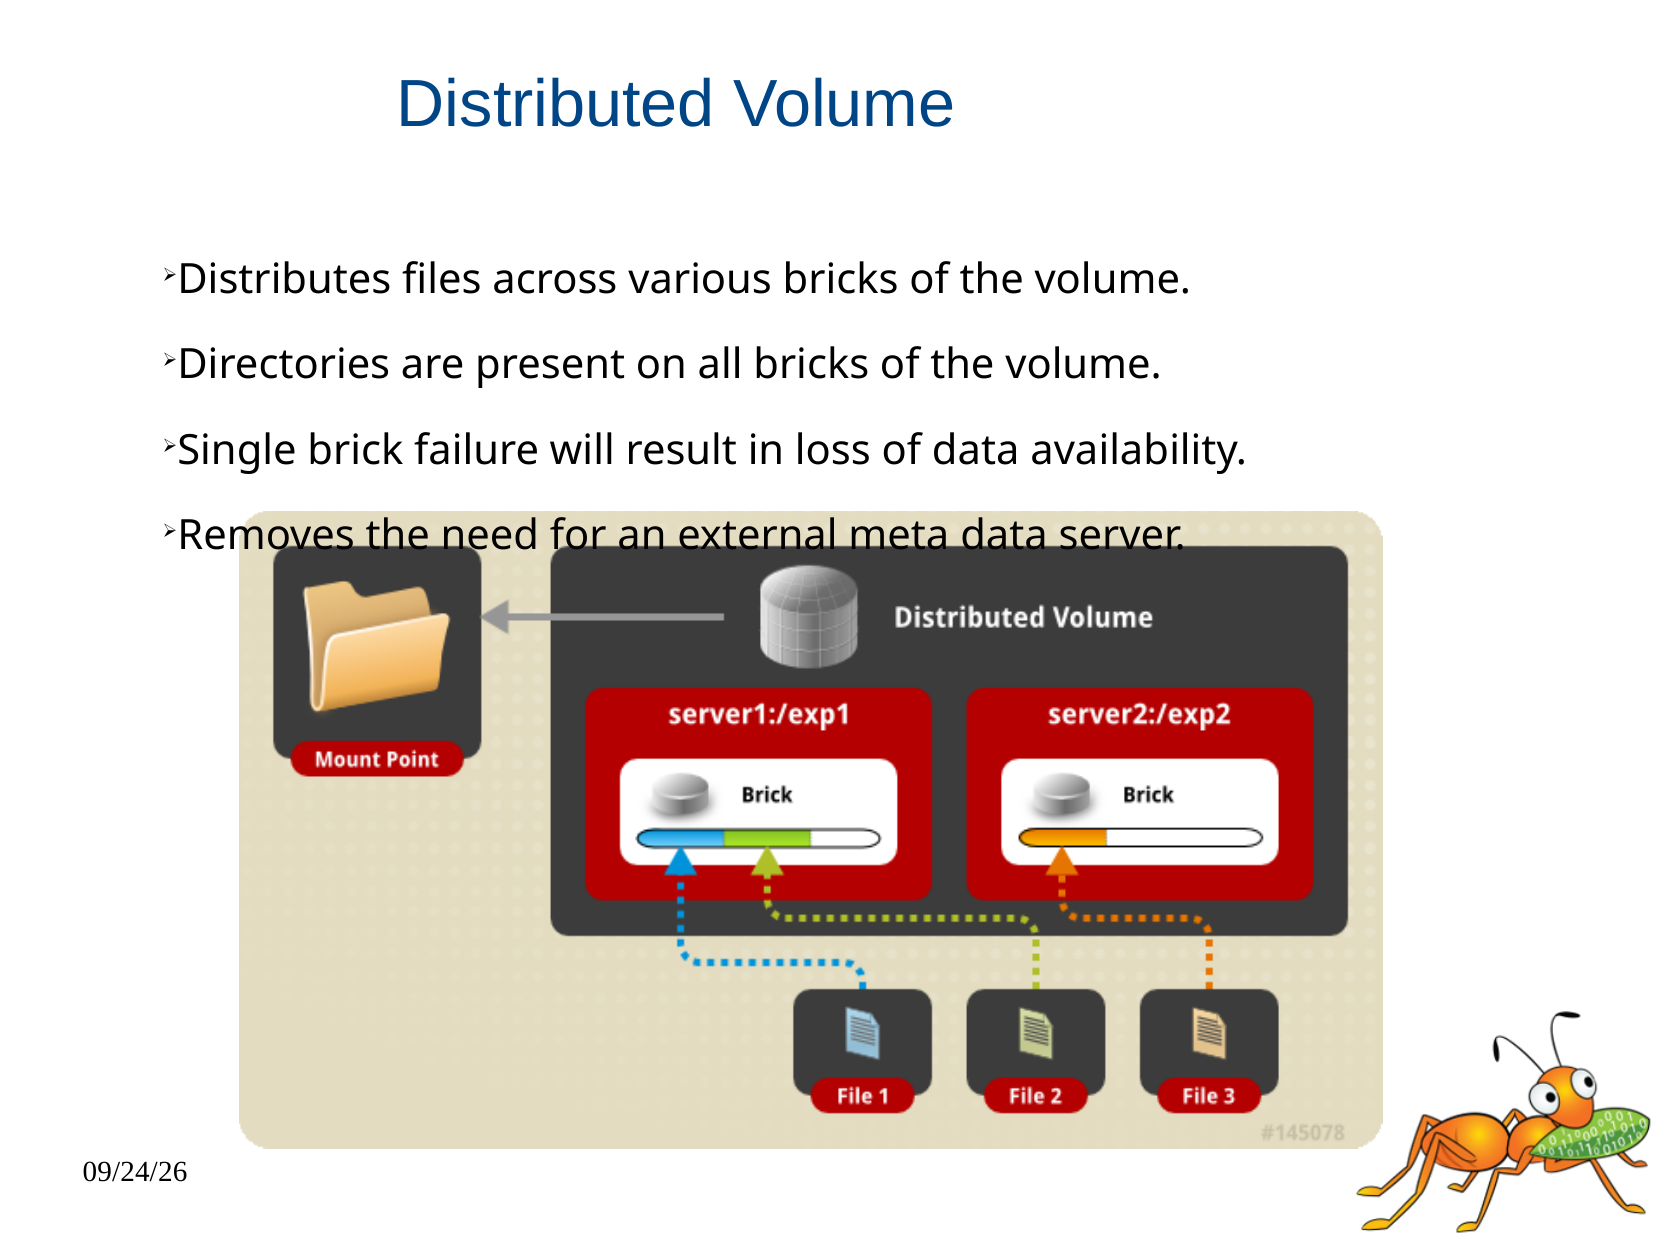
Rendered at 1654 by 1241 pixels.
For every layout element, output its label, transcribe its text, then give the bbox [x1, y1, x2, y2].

text_box Distributes files across various bricks of the volume. Directories are present on all bricks of the volume. Single brick failure will result in loss of data availability. Removes the need for an external meta data server. [147, 212, 1418, 495]
text_box Distributed Volume [41, 59, 1312, 149]
picture [239, 511, 1654, 1235]
